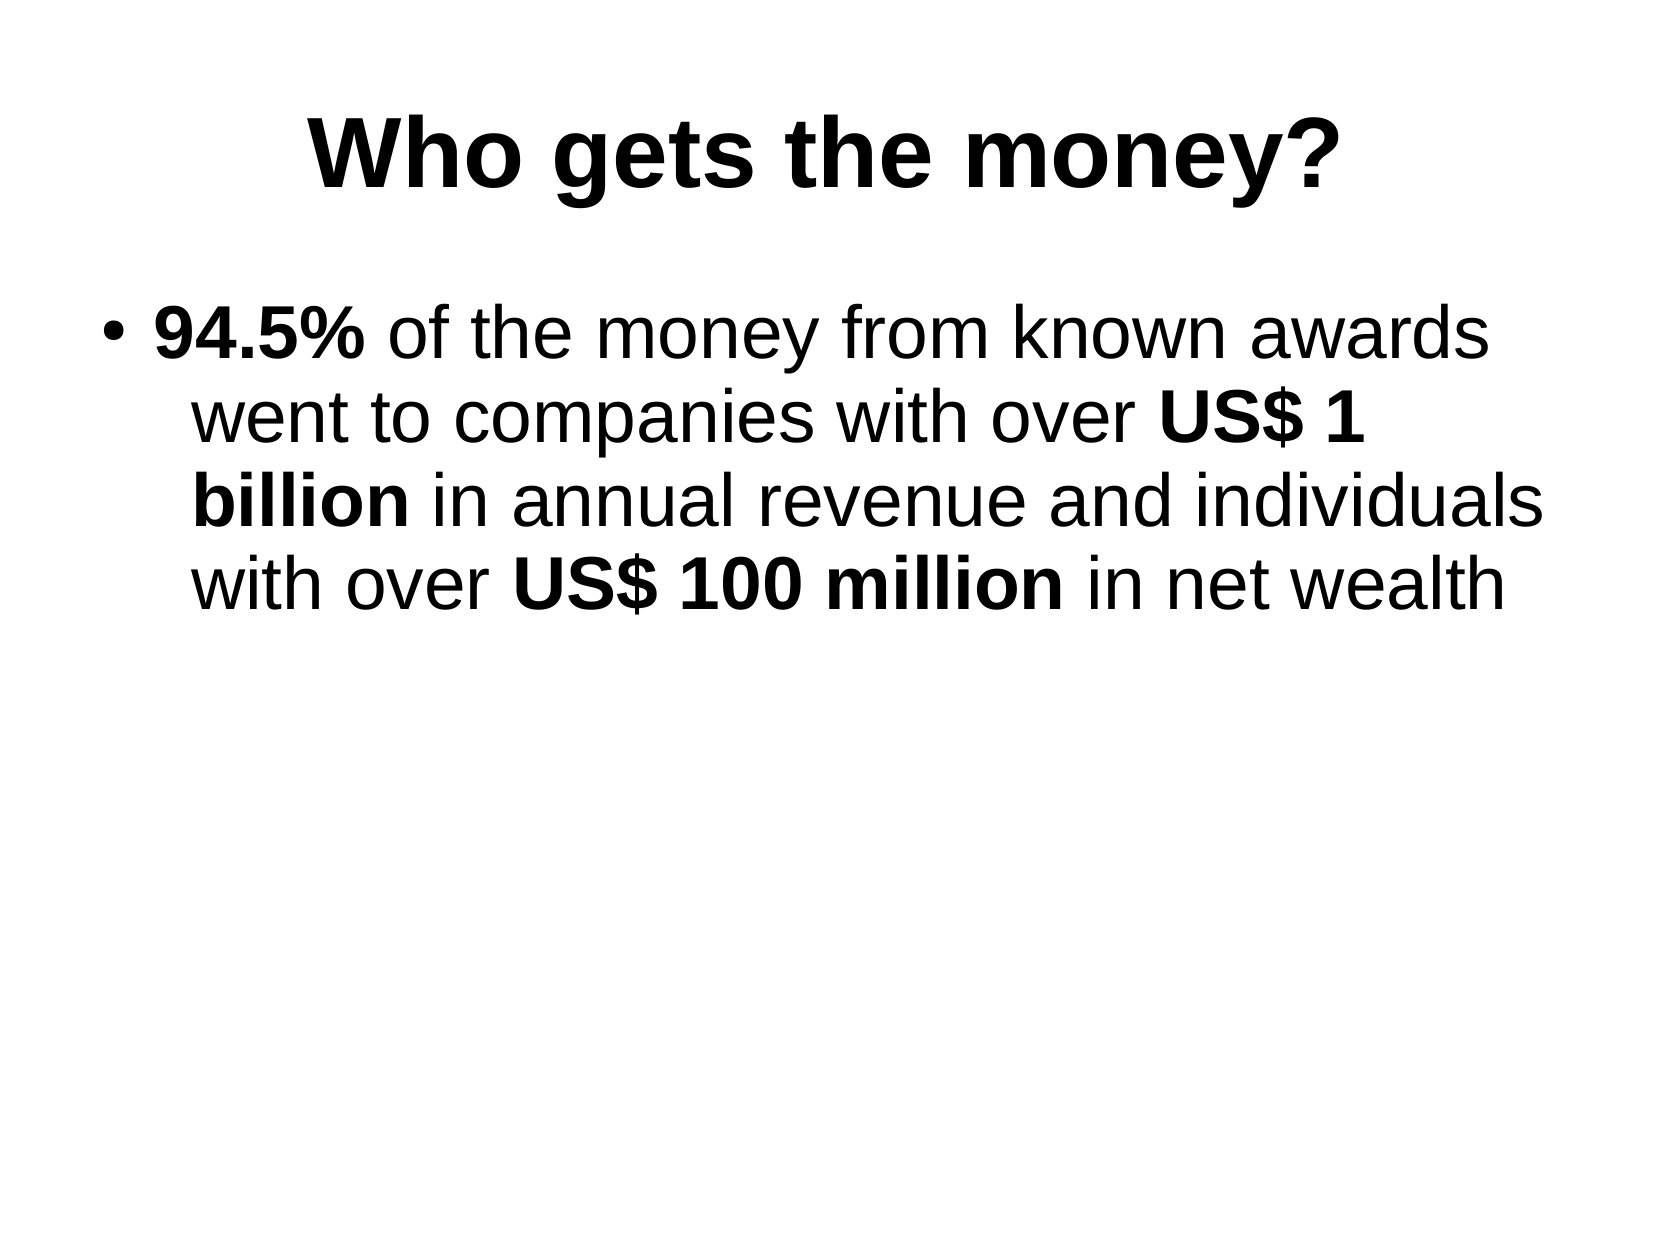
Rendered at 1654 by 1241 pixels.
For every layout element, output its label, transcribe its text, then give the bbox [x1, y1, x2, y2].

list 94.5% of the money from known awards went to companies with over US$ 1 billion in annual revenue and individuals with over US$ 100 million in net wealth [82, 290, 1571, 1109]
title Who gets the money? [82, 49, 1571, 257]
